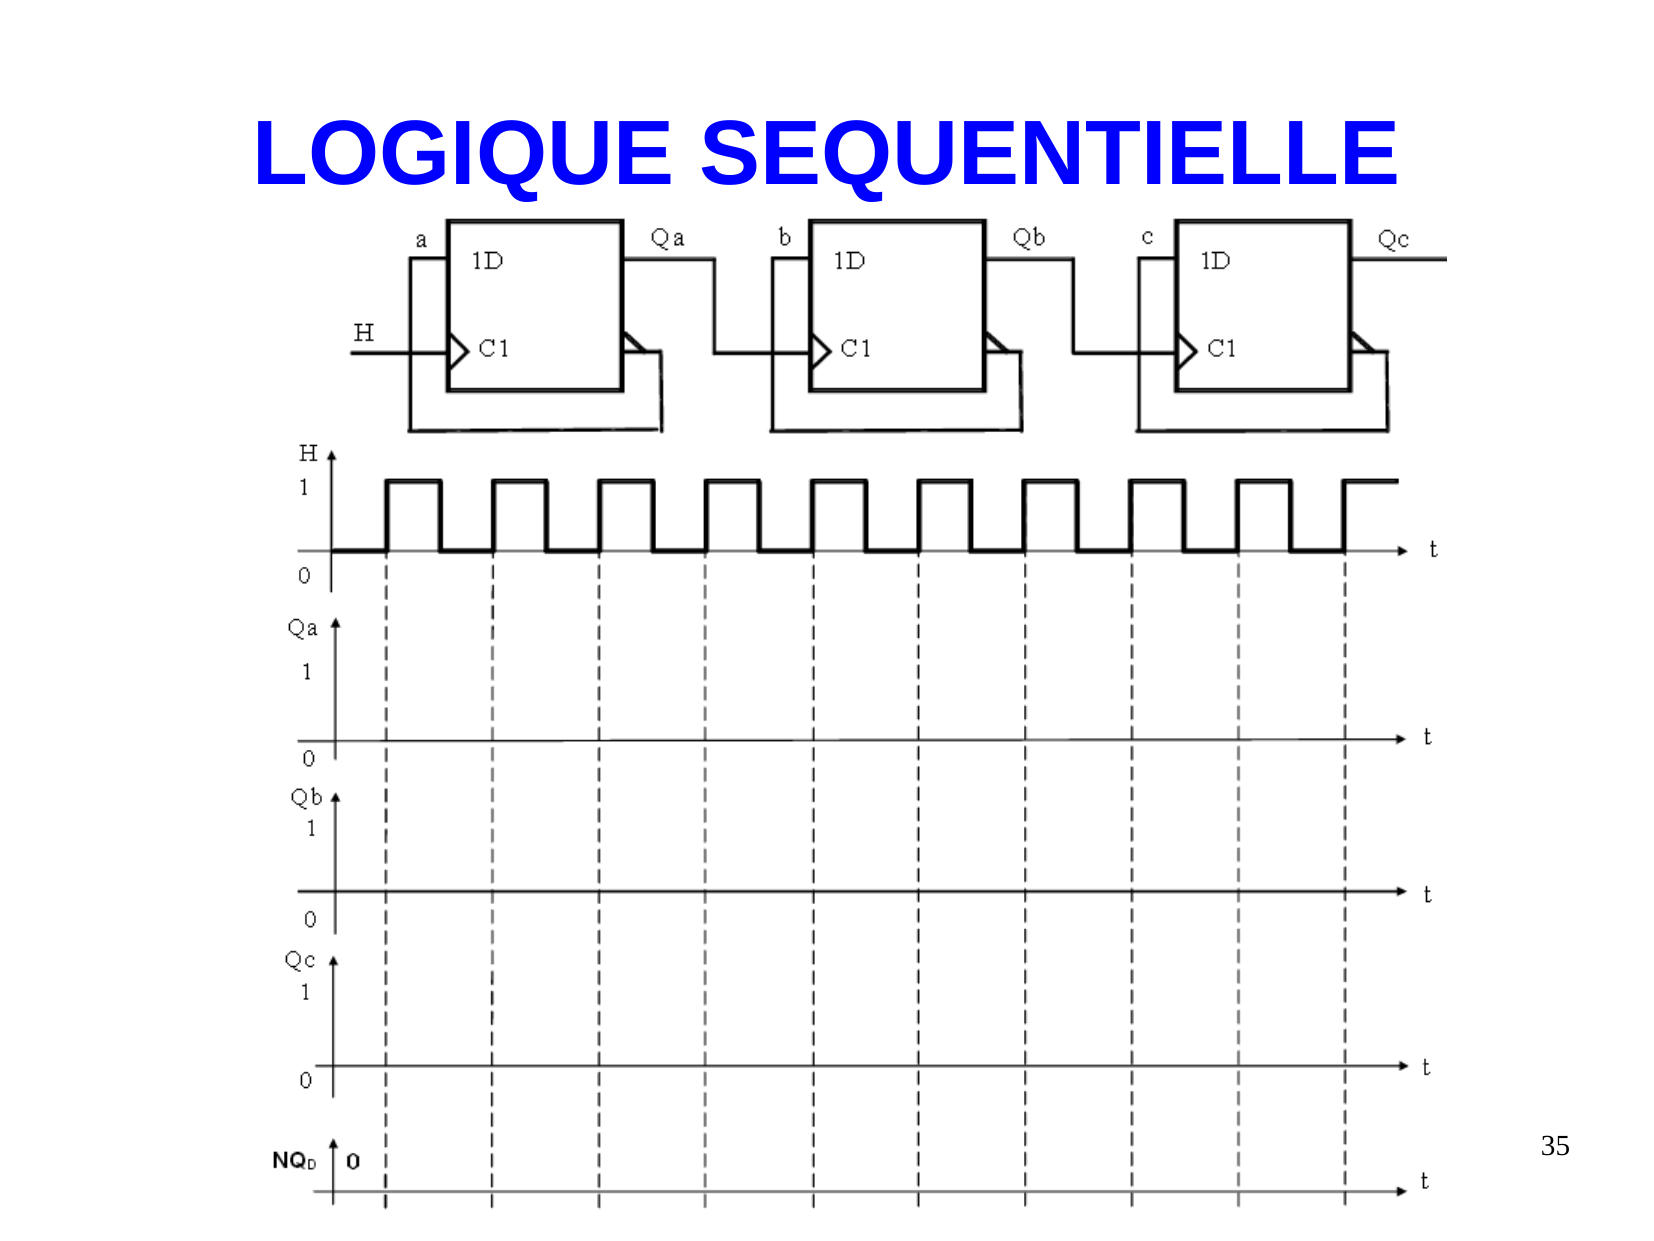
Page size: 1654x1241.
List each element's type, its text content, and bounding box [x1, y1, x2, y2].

title LOGIQUE SEQUENTIELLE [0, 49, 1654, 257]
picture [265, 216, 1447, 1211]
